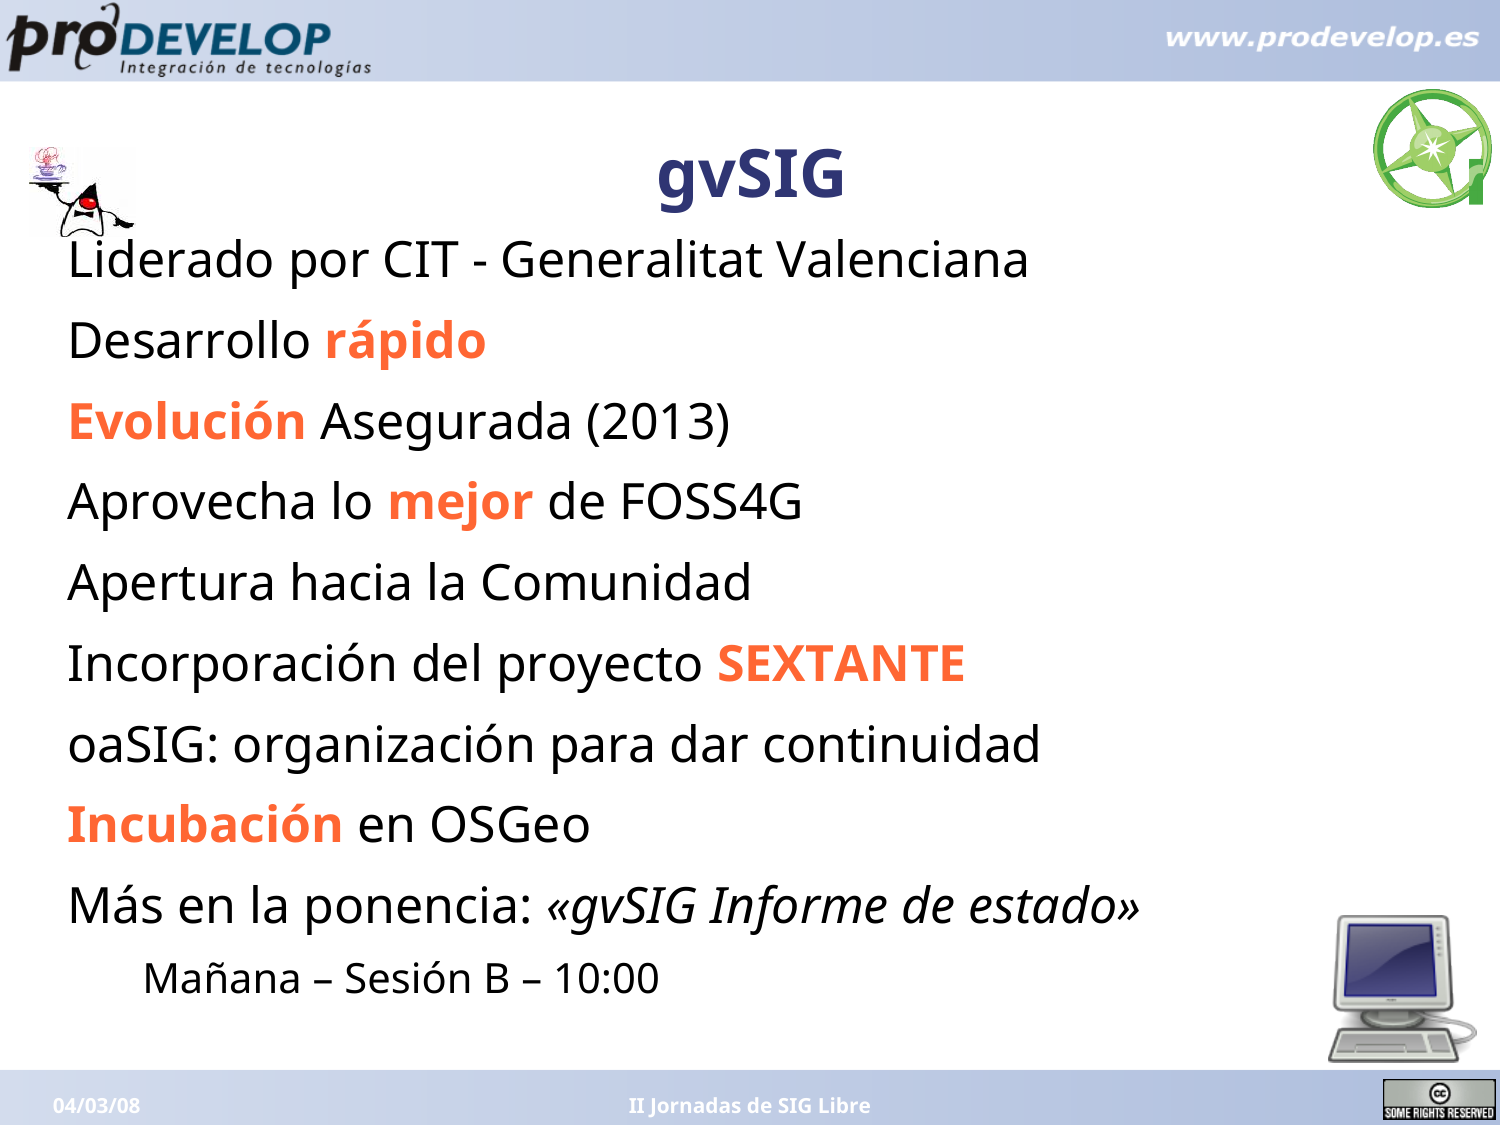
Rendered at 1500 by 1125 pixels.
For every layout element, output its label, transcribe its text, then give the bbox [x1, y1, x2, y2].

list Liderado por CIT - Generalitat Valenciana Desarrollo rápido Evolución Asegurada (2013) Aprovecha lo mejor de FOSS4G Apertura hacia la Comunidad Incorporación del proyecto SEXTANTE oaSIG: organización para dar continuidad Incubación en OSGeo Más en la ponencia: «gvSIG Informe de estado» Mañana – Sesión B – 10:00 [67, 224, 1418, 1071]
picture [0, 0, 1500, 1125]
title gvSIG [76, 85, 1427, 259]
